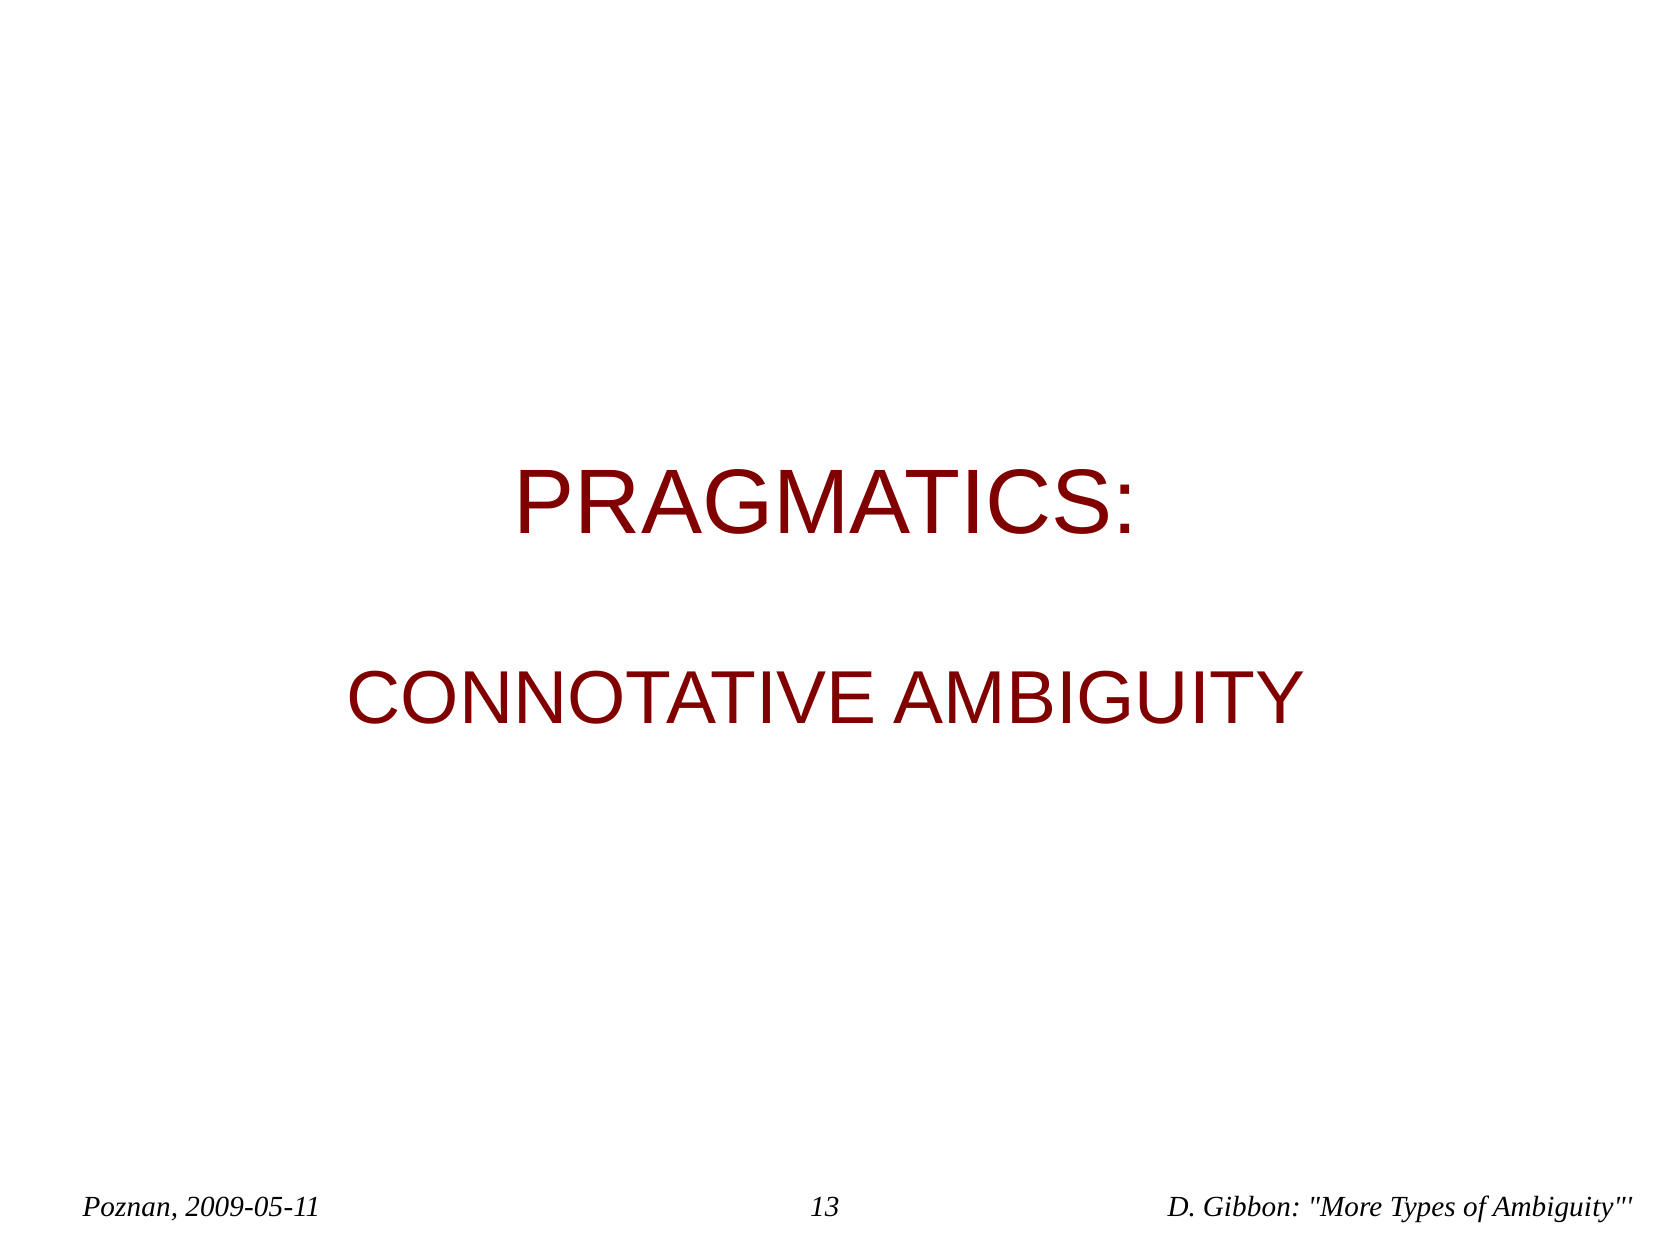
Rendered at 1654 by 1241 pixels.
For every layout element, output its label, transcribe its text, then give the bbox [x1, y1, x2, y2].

title PRAGMATICS: CONNOTATIVE AMBIGUITY [0, 450, 1653, 740]
